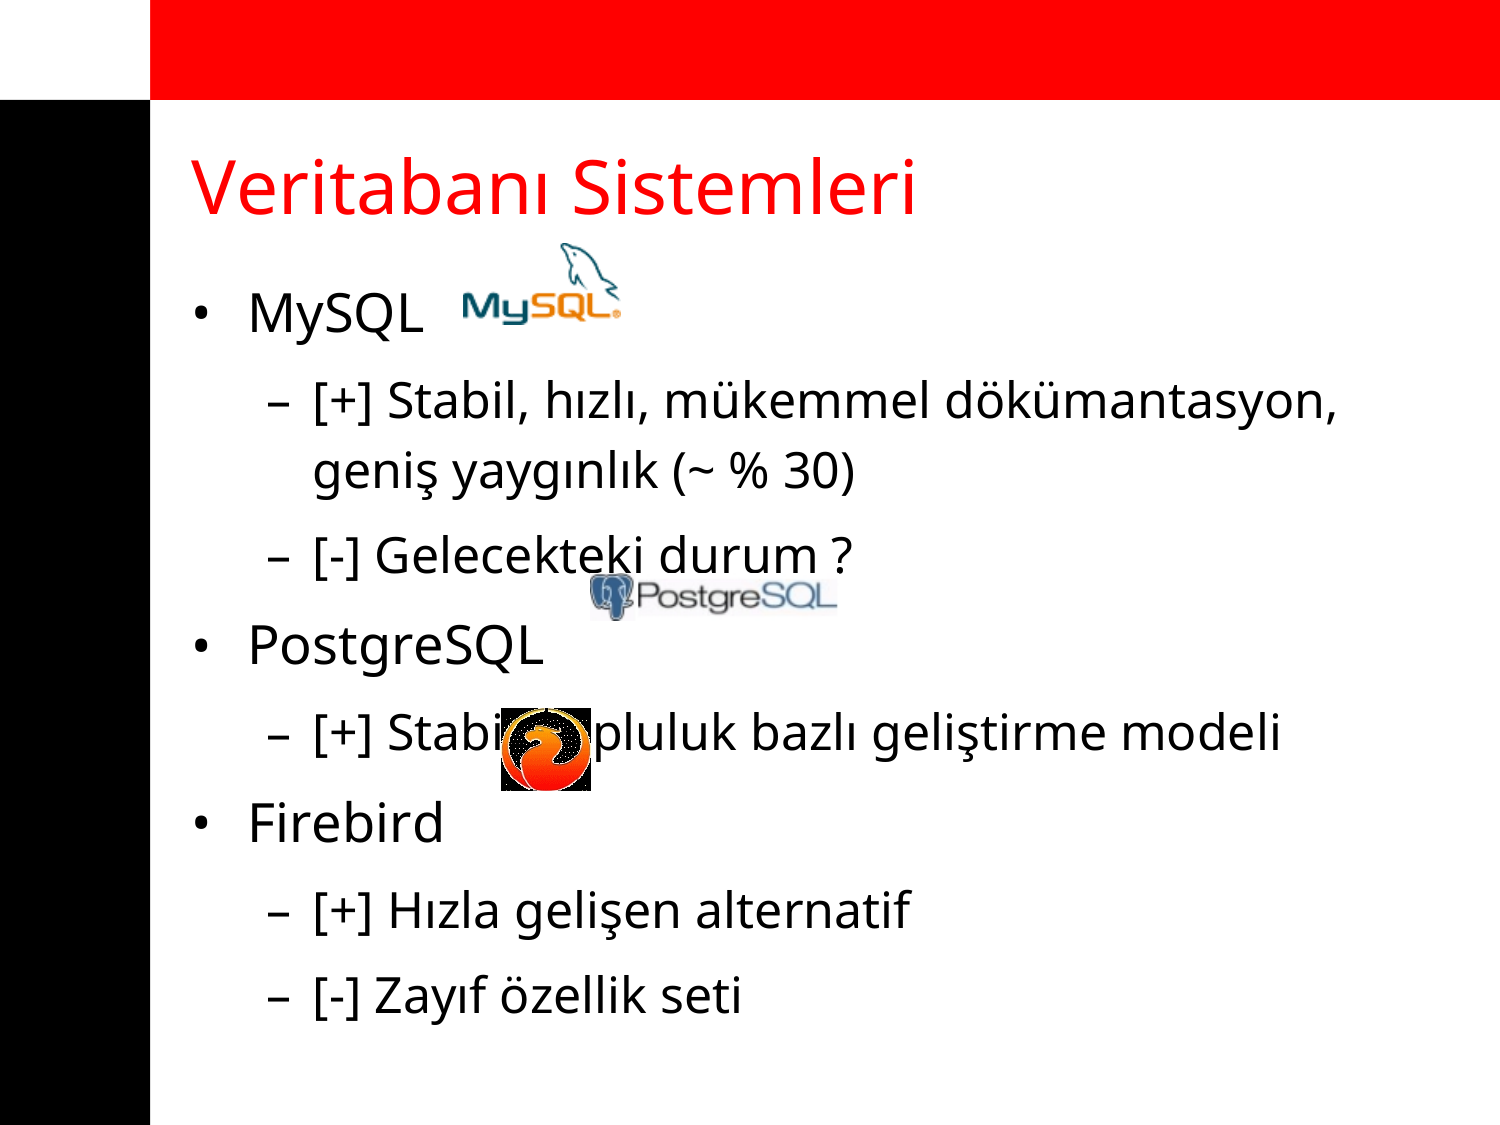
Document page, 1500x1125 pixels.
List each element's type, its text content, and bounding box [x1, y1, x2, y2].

title Veritabanı Sistemleri [177, 103, 1388, 265]
picture [463, 243, 621, 325]
picture [501, 708, 591, 791]
picture [590, 573, 839, 621]
list MySQL [+] Stabil, hızlı, mükemmel dökümantasyon, geniş yaygınlık (~ % 30) [-] Gelecekteki durum ? PostgreSQL [+] Stabil, topluluk bazlı geliştirme modeli Firebird [+] Hızla gelişen alternatif [-] Zayıf özellik seti [177, 265, 1447, 1020]
